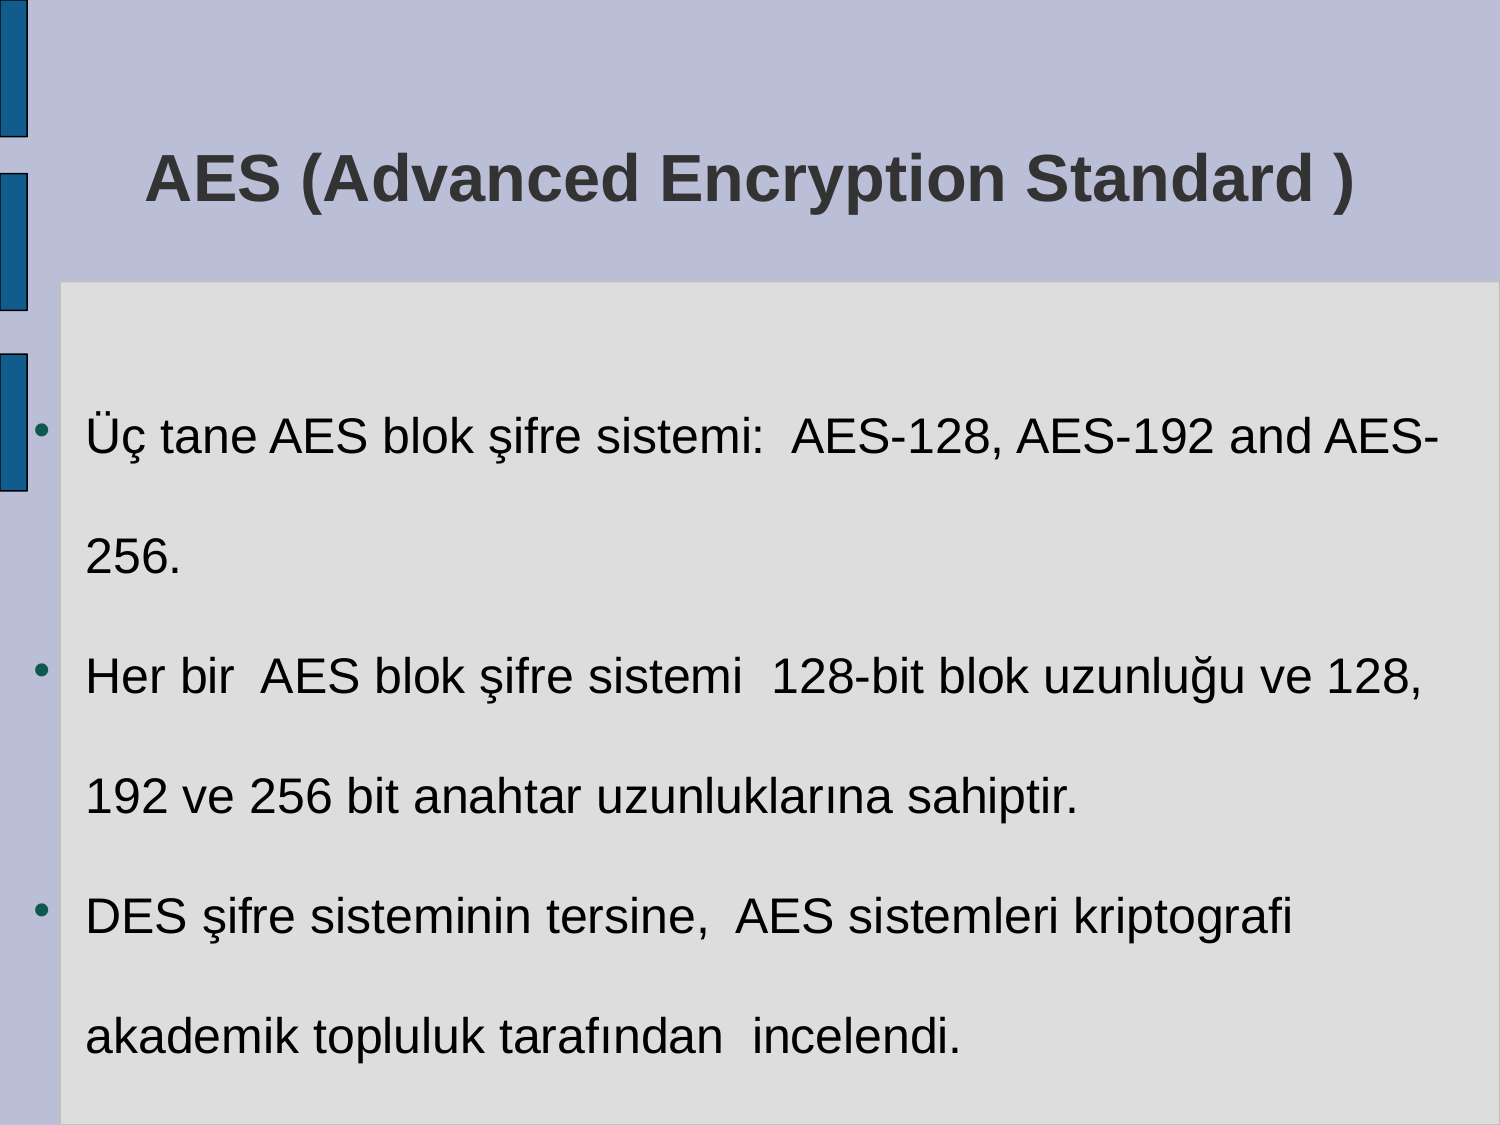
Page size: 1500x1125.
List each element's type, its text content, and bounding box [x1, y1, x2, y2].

list Üç tane AES blok şifre sistemi: AES-128, AES-192 and AES-256. Her bir AES blok şifre sistemi 128-bit blok uzunluğu ve 128, 192 ve 256 bit anahtar uzunluklarına sahiptir. DES şifre sisteminin tersine, AES sistemleri kriptografi akademik topluluk tarafından incelendi. AES-128 blok şifre sistemi Cryptool animasyonunu inceleyelim. [0, 265, 1500, 1125]
title AES (Advanced Encryption Standard ) [110, 82, 1392, 265]
